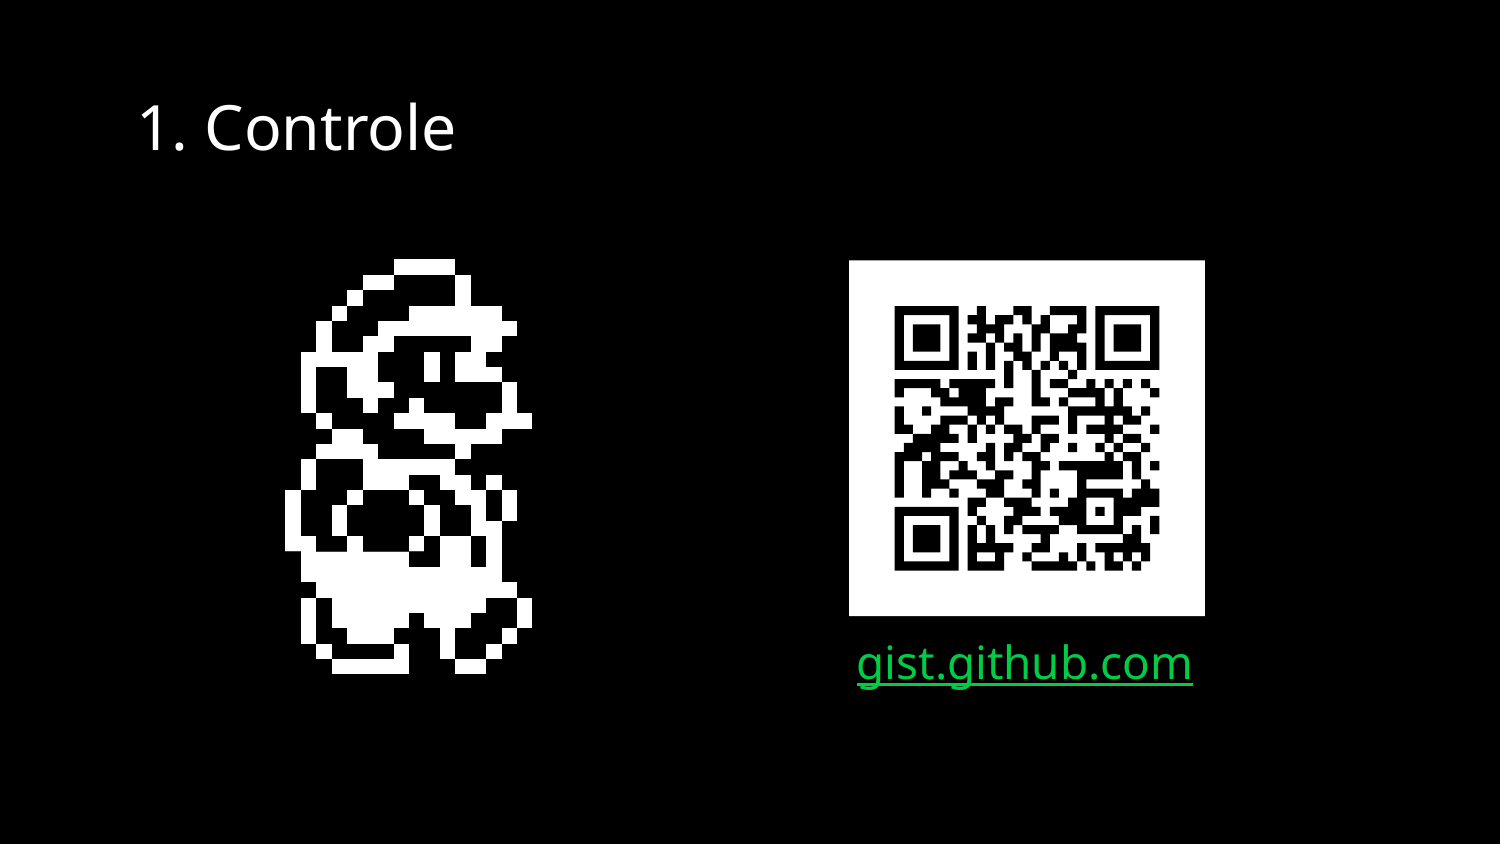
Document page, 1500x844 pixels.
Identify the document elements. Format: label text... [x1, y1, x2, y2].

title gist.github.com [836, 618, 1215, 705]
picture [848, 259, 1206, 617]
title 1. Controle [121, 72, 1347, 167]
picture [285, 259, 532, 674]
